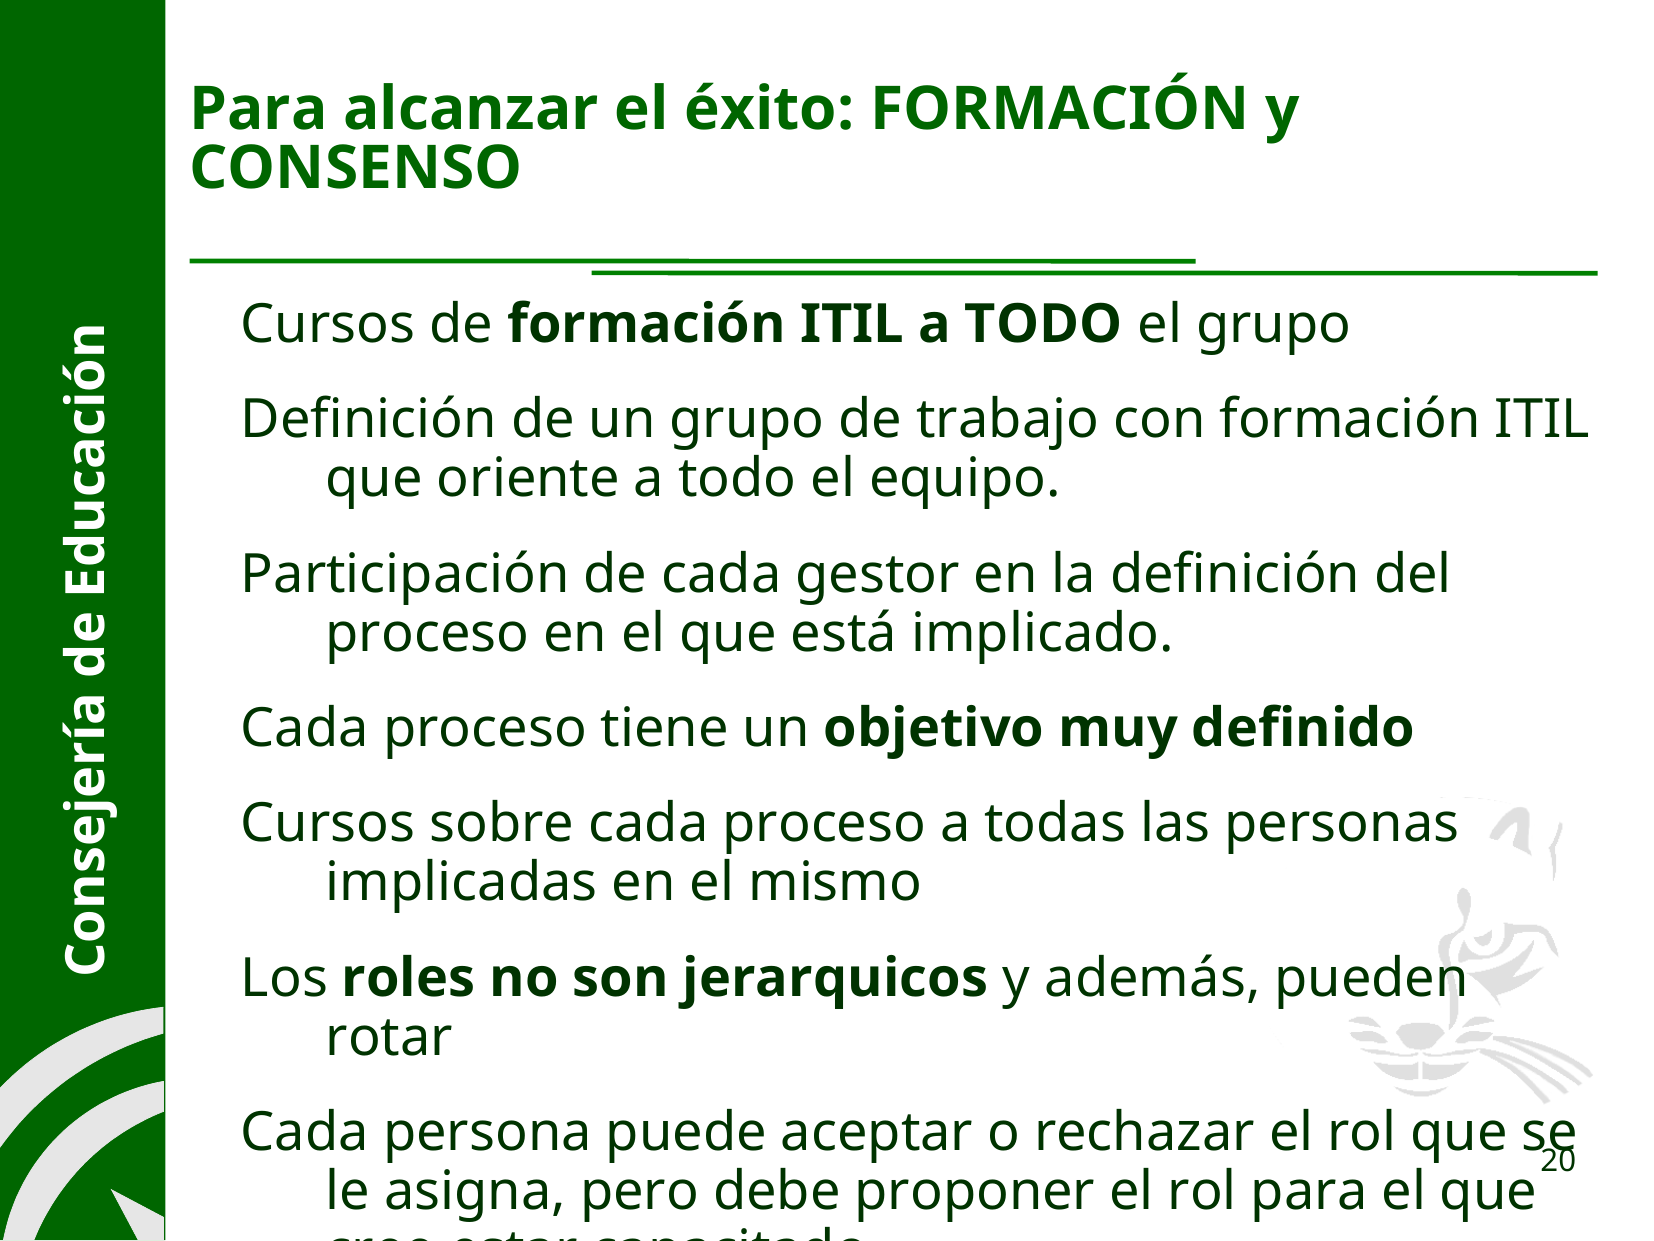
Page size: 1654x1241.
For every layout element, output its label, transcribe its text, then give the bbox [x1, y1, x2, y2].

list Cursos de formación ITIL a TODO el grupo Definición de un grupo de trabajo con formación ITIL que oriente a todo el equipo. Participación de cada gestor en la definición del proceso en el que está implicado. Cada proceso tiene un objetivo muy definido Cursos sobre cada proceso a todas las personas implicadas en el mismo Los roles no son jerarquicos y además, pueden rotar Cada persona puede aceptar o rechazar el rol que se le asigna, pero debe proponer el rol para el que cree estar capacitado. [206, 295, 1595, 1134]
title Para alcanzar el éxito: FORMACIÓN y CONSENSO [189, 64, 1594, 219]
